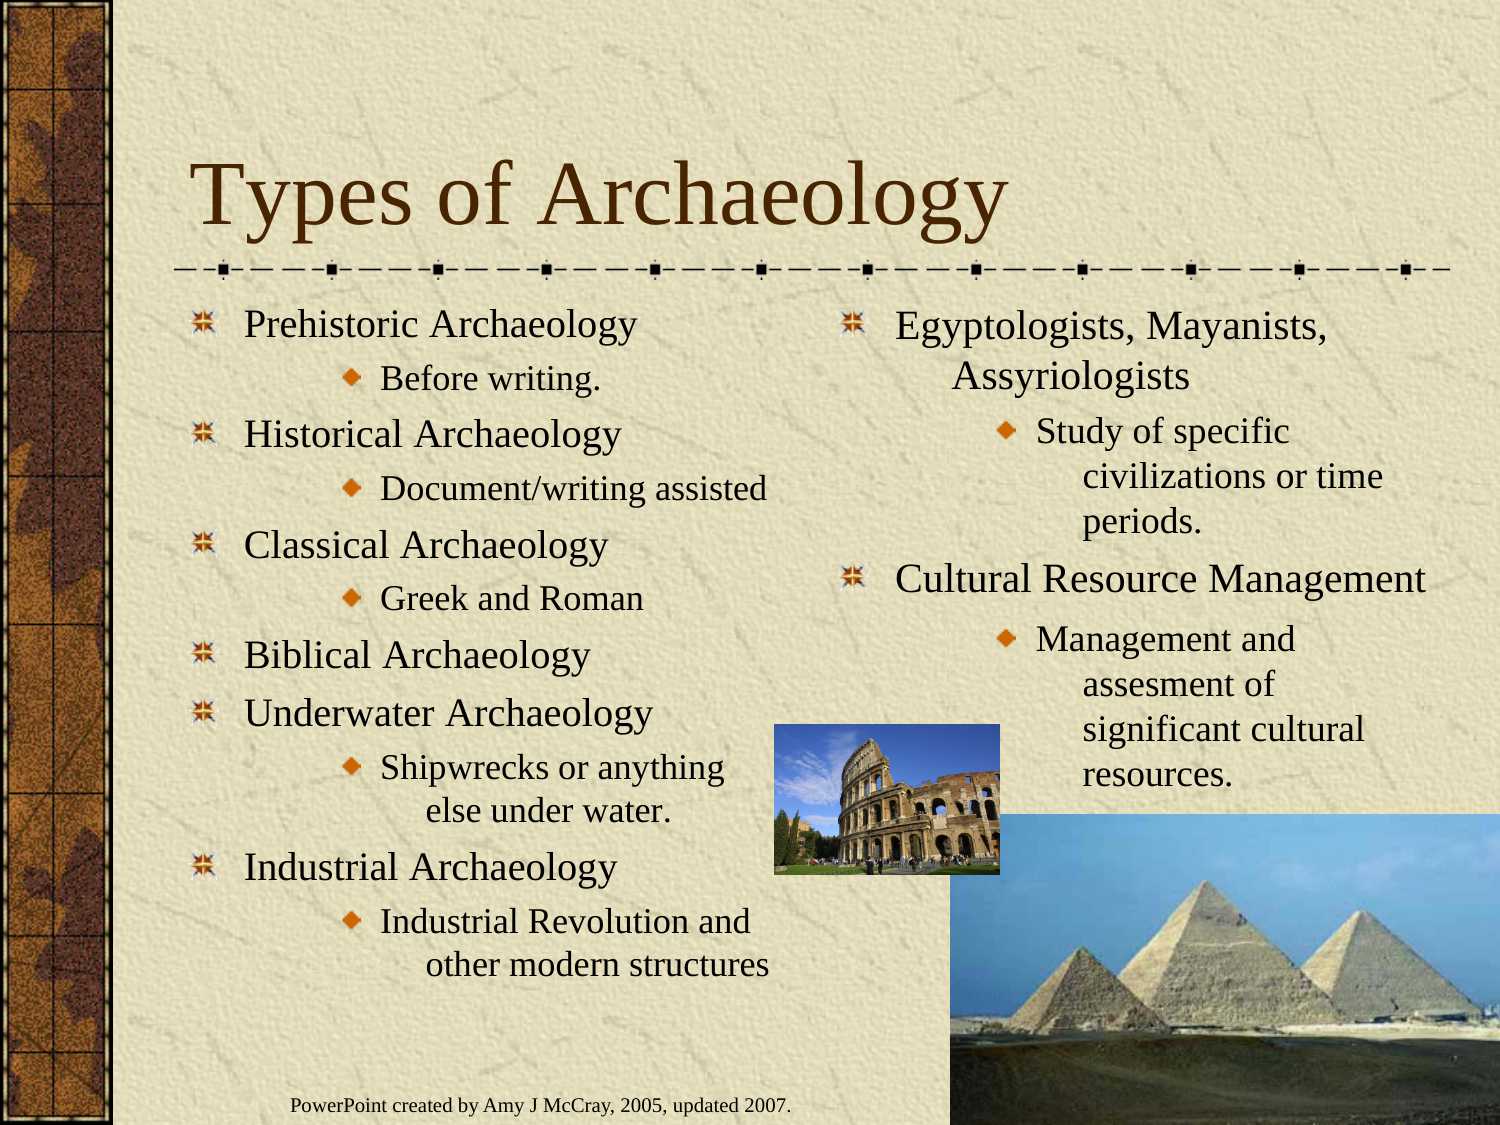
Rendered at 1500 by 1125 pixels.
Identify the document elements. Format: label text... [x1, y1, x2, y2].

title Types of Archaeology [174, 62, 1450, 250]
picture [950, 814, 1500, 1125]
list Prehistoric Archaeology Before writing. Historical Archaeology Document/writing assisted Classical Archaeology Greek and Roman Biblical Archaeology Underwater Archaeology Shipwrecks or anything else under water. Industrial Archaeology Industrial Revolution and other modern structures [174, 289, 799, 1063]
picture [774, 725, 1000, 876]
list Egyptologists, Mayanists, Assyriologists Study of specific civilizations or time periods. Cultural Resource Management Management and assesment of significant cultural resources. [823, 289, 1449, 965]
text_box PowerPoint created by Amy J McCray, 2005, updated 2007. [275, 1083, 809, 1124]
